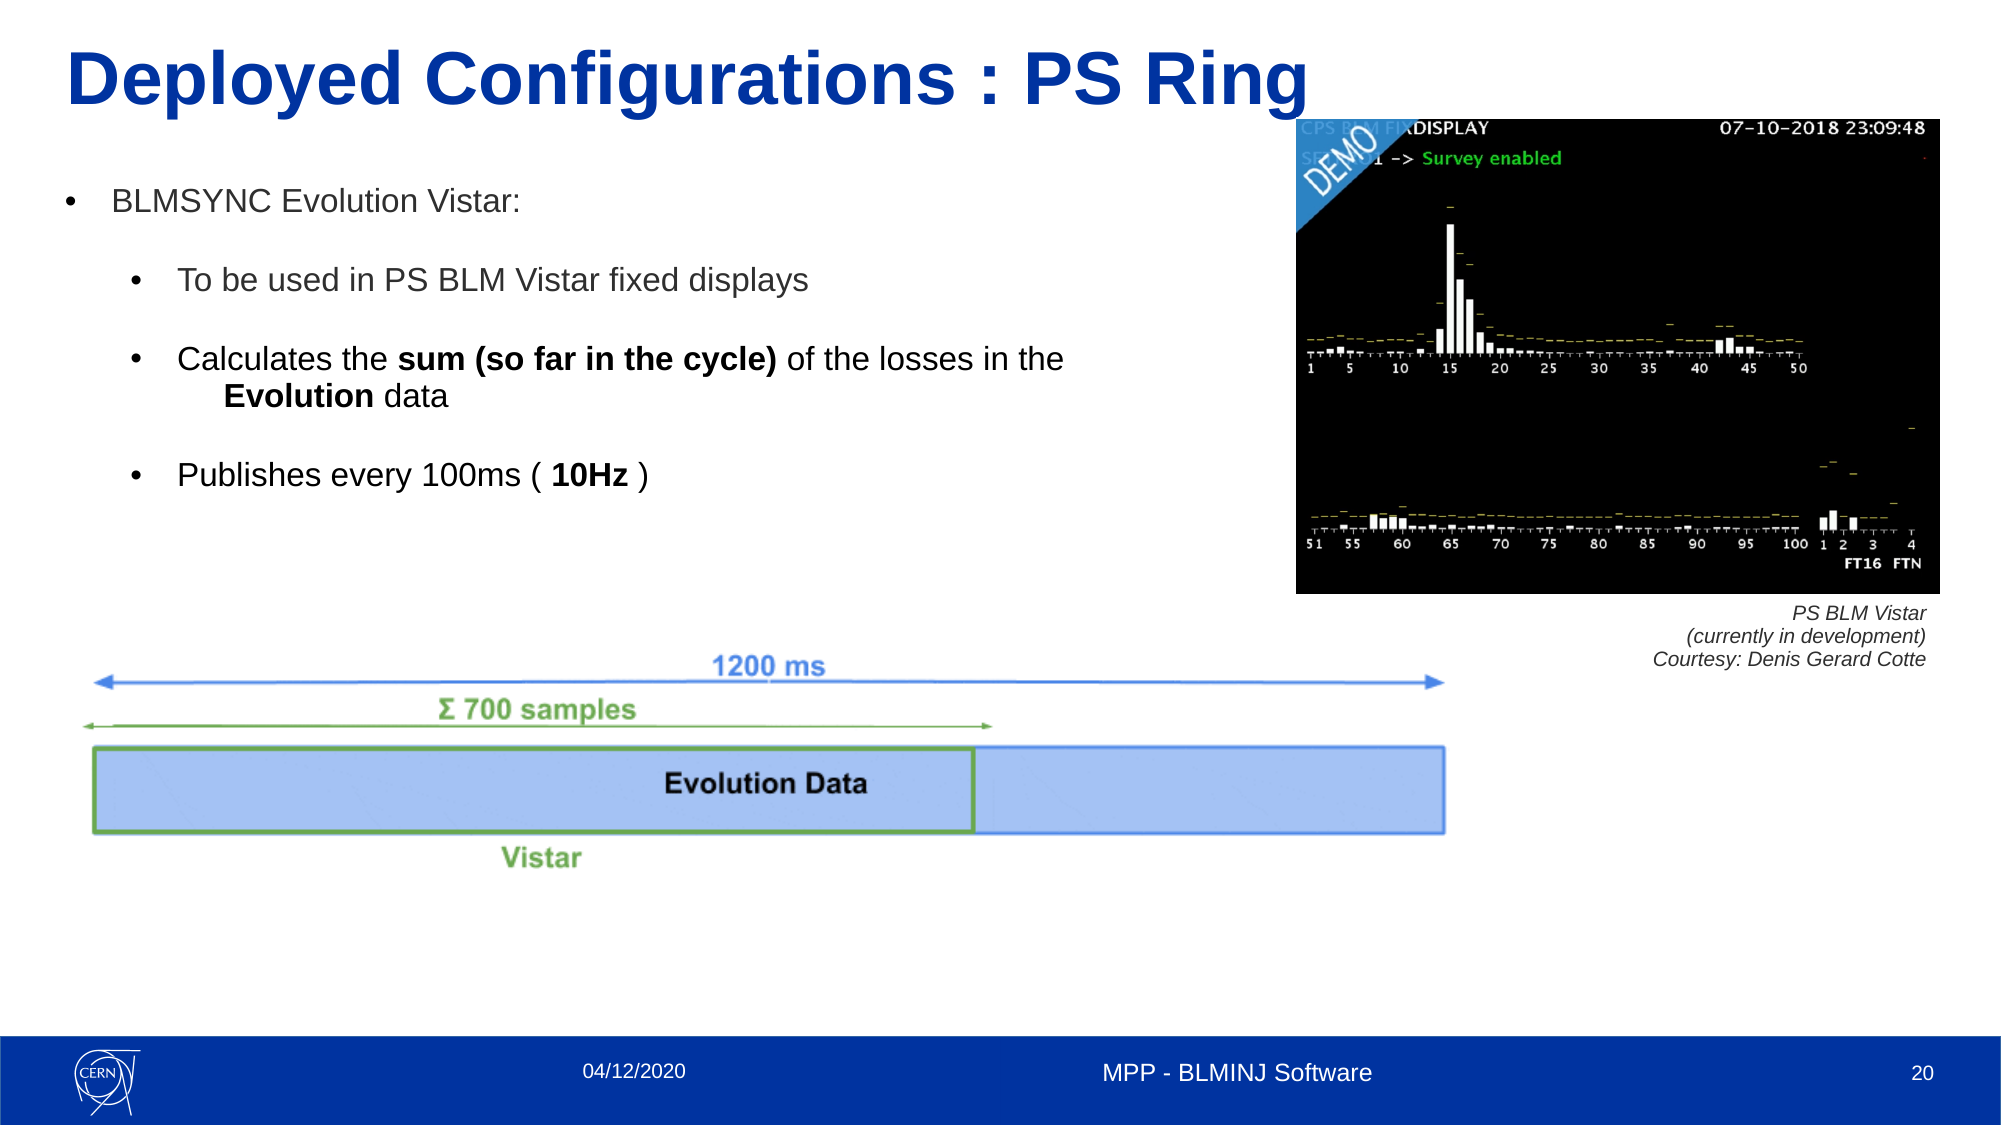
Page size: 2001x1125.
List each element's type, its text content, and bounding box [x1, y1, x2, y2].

footer MPP - BLMINJ Software [698, 1042, 1777, 1103]
text_box PS BLM Vistar (currently in development) Courtesy: Denis Gerard Cotte [1554, 594, 1942, 694]
picture [1296, 117, 1941, 594]
slide_number 20 [1822, 1042, 1935, 1103]
picture [47, 643, 1481, 902]
picture [1, 1037, 2000, 1125]
slide_number 04/12/2020 [571, 1041, 686, 1102]
text_box BLMSYNC Evolution Vistar: To be used in PS BLM Vistar fixed displays Calculates the sum (so far in the cycle) of the losses in the Evolution data Publishes every 100ms ( 10Hz ) [47, 174, 1238, 627]
title Deployed Configurations : PS Ring [66, 44, 1934, 135]
